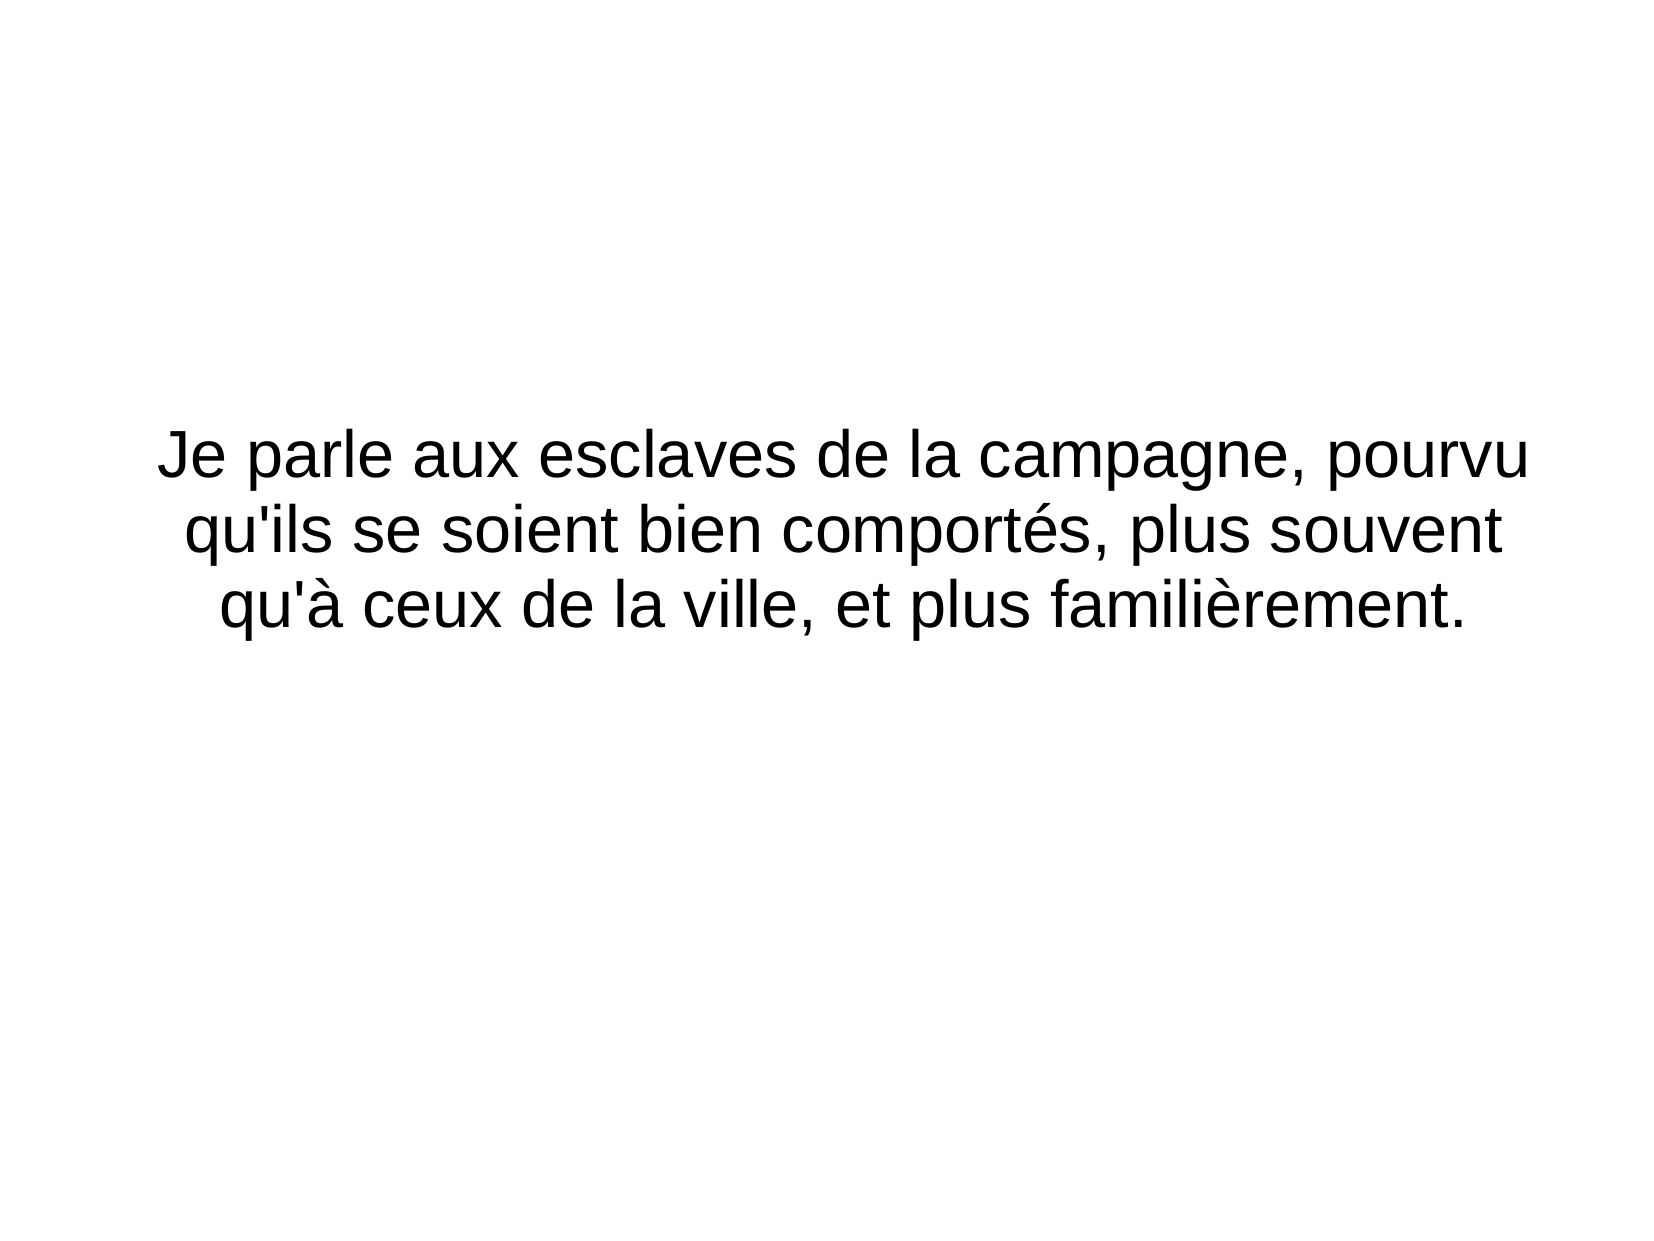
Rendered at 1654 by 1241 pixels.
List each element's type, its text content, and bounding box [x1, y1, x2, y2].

subtitle Je parle aux esclaves de la campagne, pourvu qu'ils se soient bien comportés, plus souvent qu'à ceux de la ville, et plus familièrement. [82, 49, 1571, 1010]
